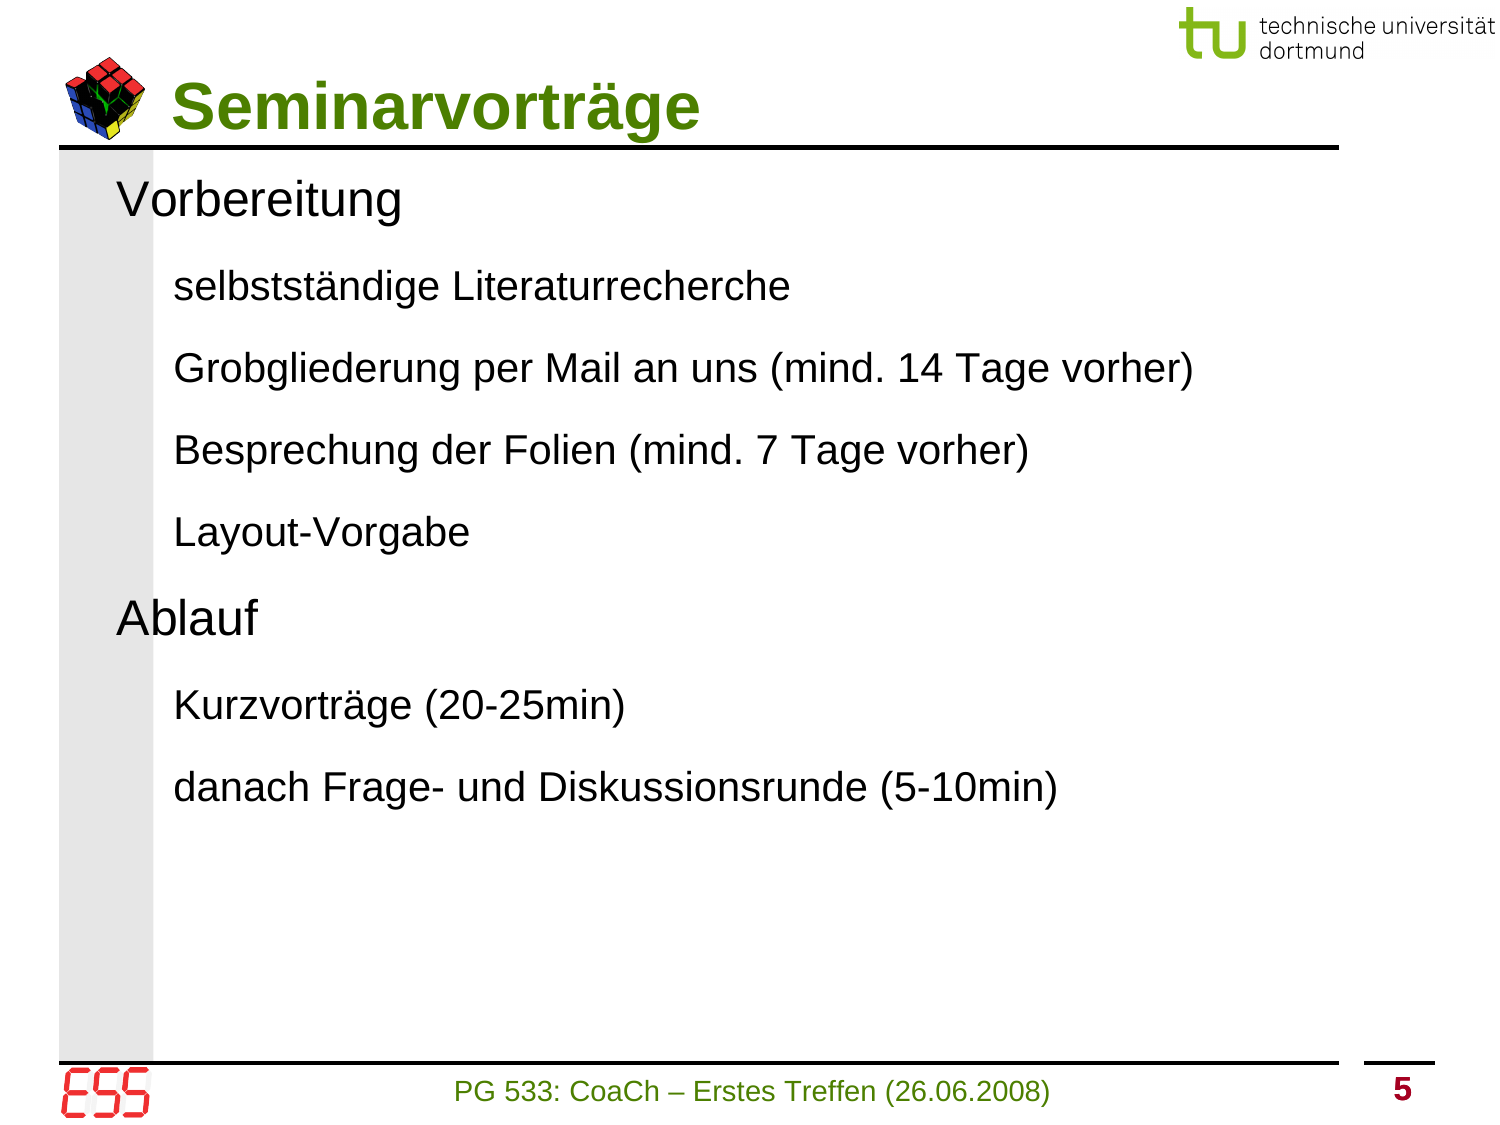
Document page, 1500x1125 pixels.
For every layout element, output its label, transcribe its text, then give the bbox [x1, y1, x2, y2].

picture [1179, 7, 1495, 59]
list Vorbereitung selbstständige Literaturrecherche Grobgliederung per Mail an uns (mind. 14 Tage vorher) Besprechung der Folien (mind. 7 Tage vorher) Layout-Vorgabe Ablauf Kurzvorträge (20-25min) danach Frage- und Diskussionsrunde (5-10min) [116, 171, 1474, 1064]
picture [65, 57, 145, 140]
picture [61, 1067, 152, 1118]
title Seminarvorträge [171, 49, 1410, 159]
